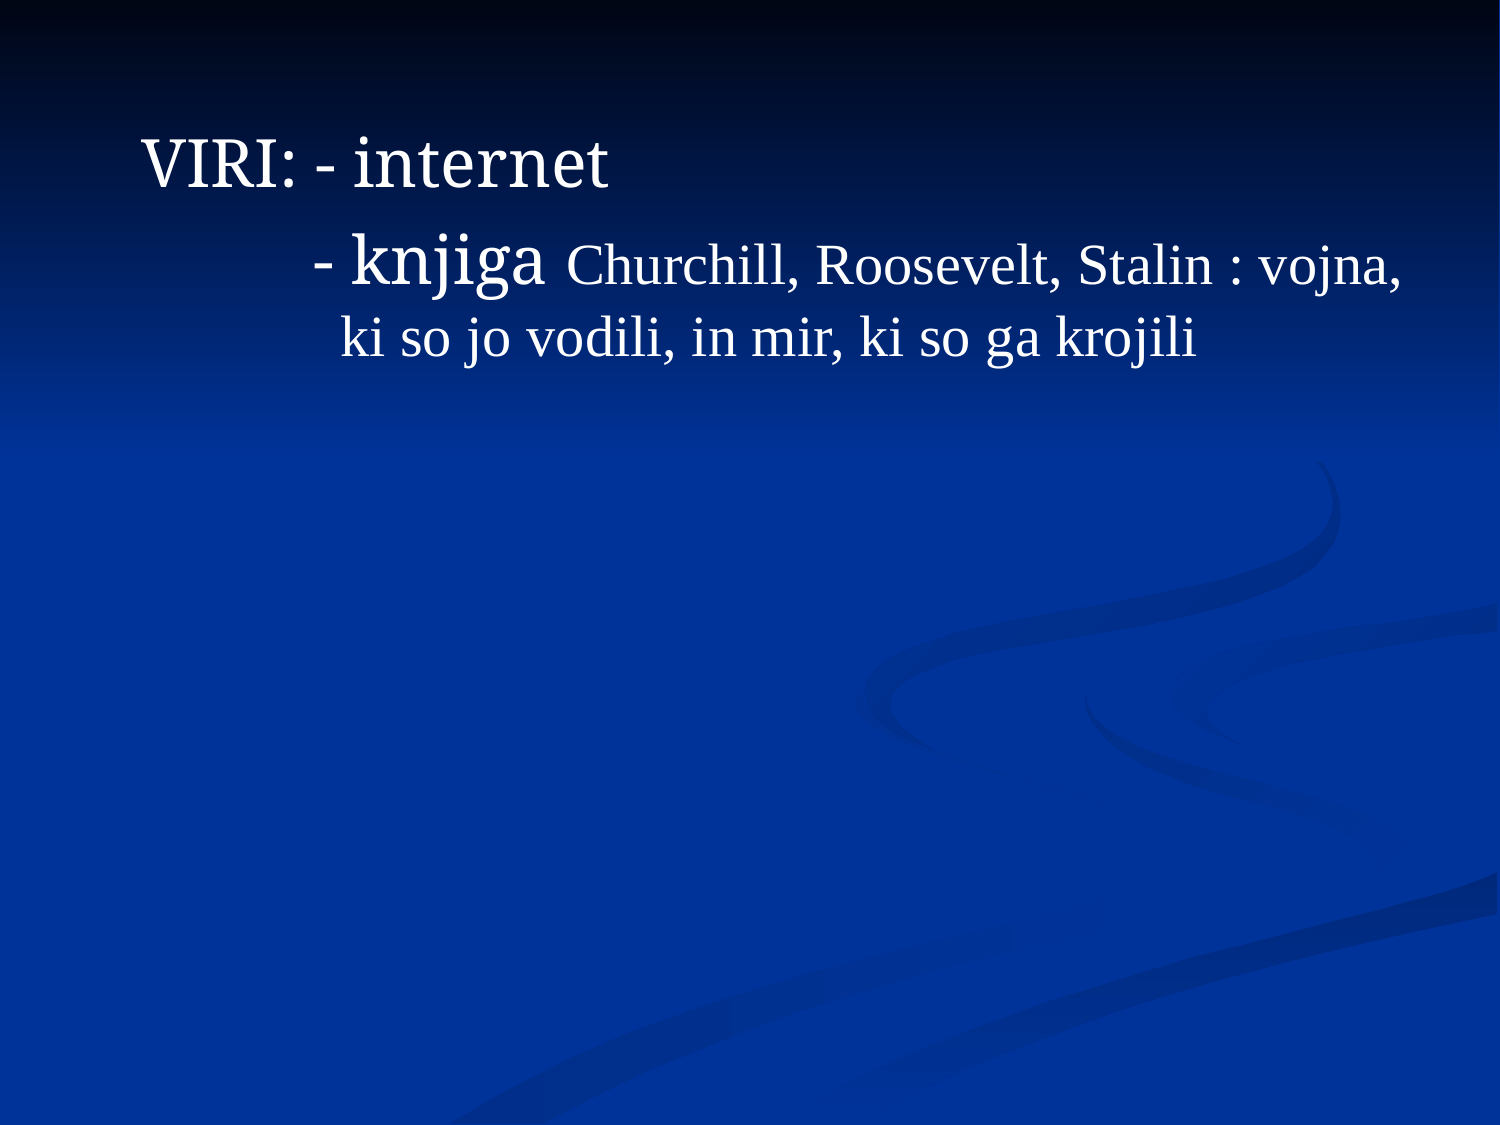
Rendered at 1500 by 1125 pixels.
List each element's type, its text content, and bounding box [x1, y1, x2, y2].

list VIRI: - internet - knjiga Churchill, Roosevelt, Stalin : vojna, ki so jo vodili, in mir, ki so ga krojili [75, 113, 1420, 767]
